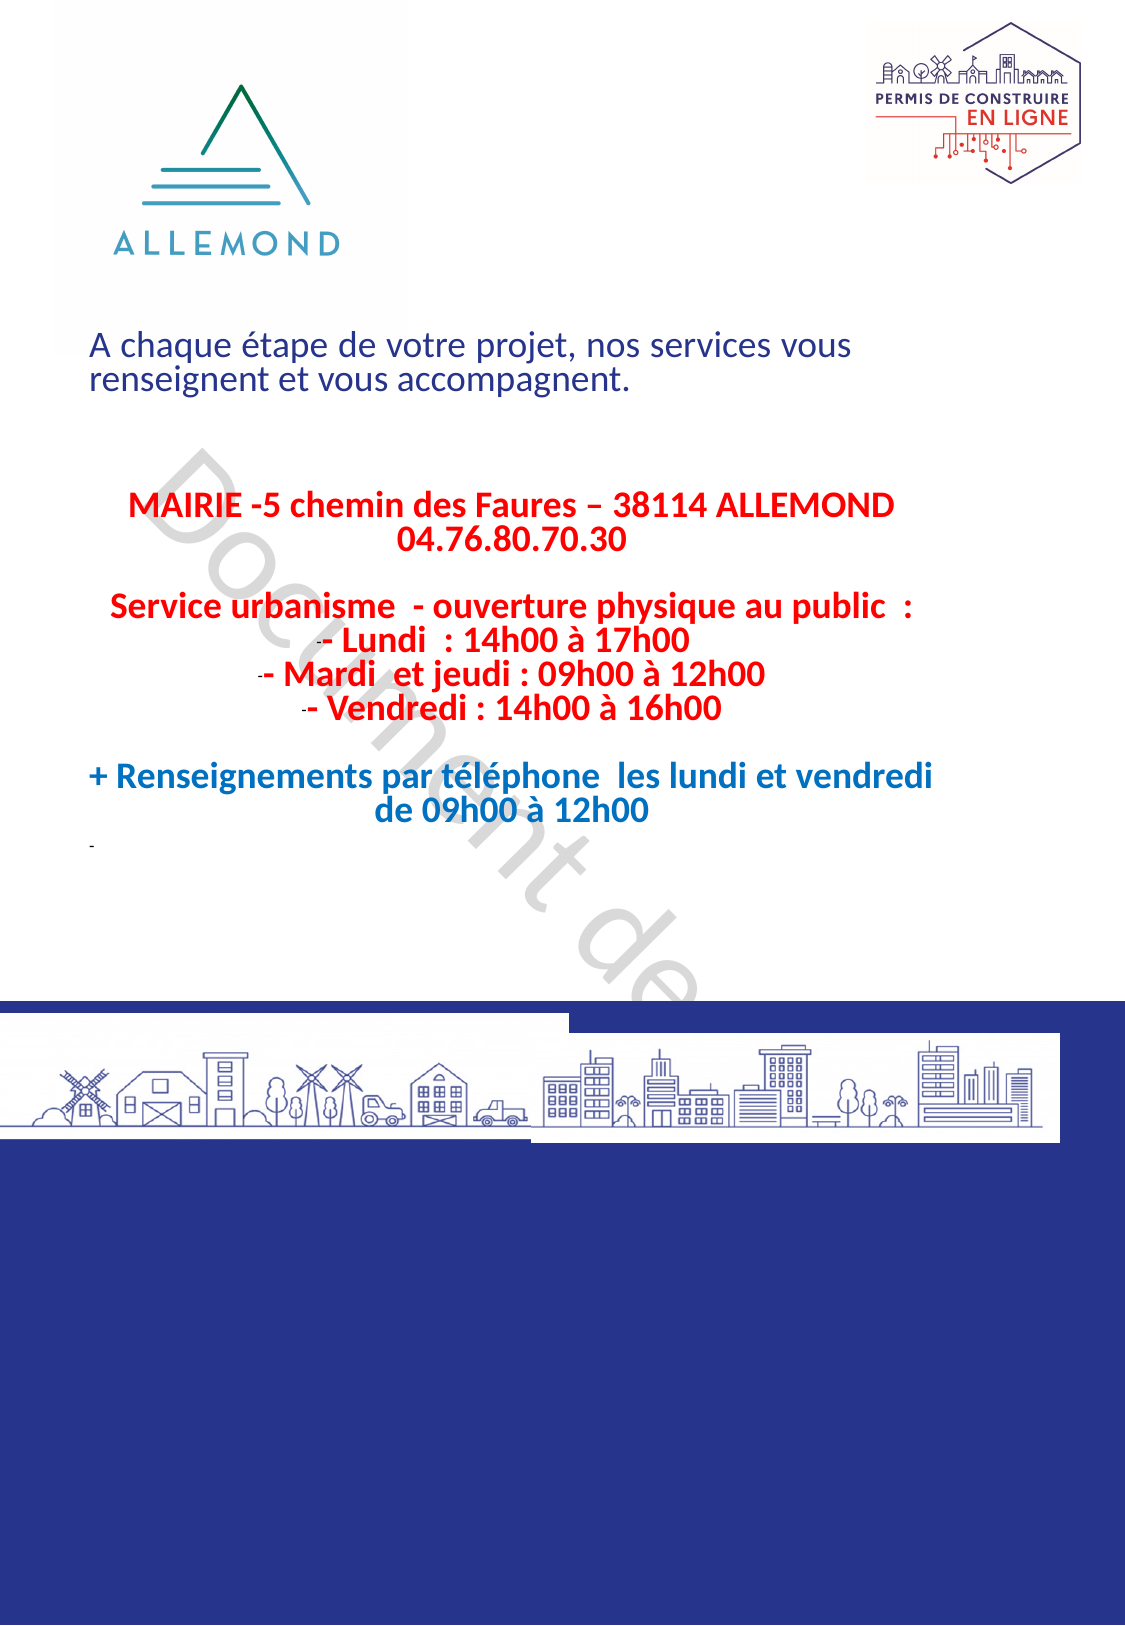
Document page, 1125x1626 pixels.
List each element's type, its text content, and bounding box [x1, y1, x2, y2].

text_box MAIRIE -5 chemin des Faures – 38114 ALLEMOND 04.76.80.70.30 Service urbanisme - ouverture physique au public : - Lundi : 14h00 à 17h00 - Mardi et jeudi : 09h00 à 12h00 - Vendredi : 14h00 à 16h00 + Renseignements par téléphone les lundi et vendredi de 09h00 à 12h00 [74, 489, 1047, 612]
picture [54, 0, 409, 355]
text_box [0, 1001, 1125, 1625]
picture [0, 1013, 1060, 1143]
text_box A chaque étape de votre projet, nos services vous renseignent et vous accompagnent. [74, 330, 1033, 463]
